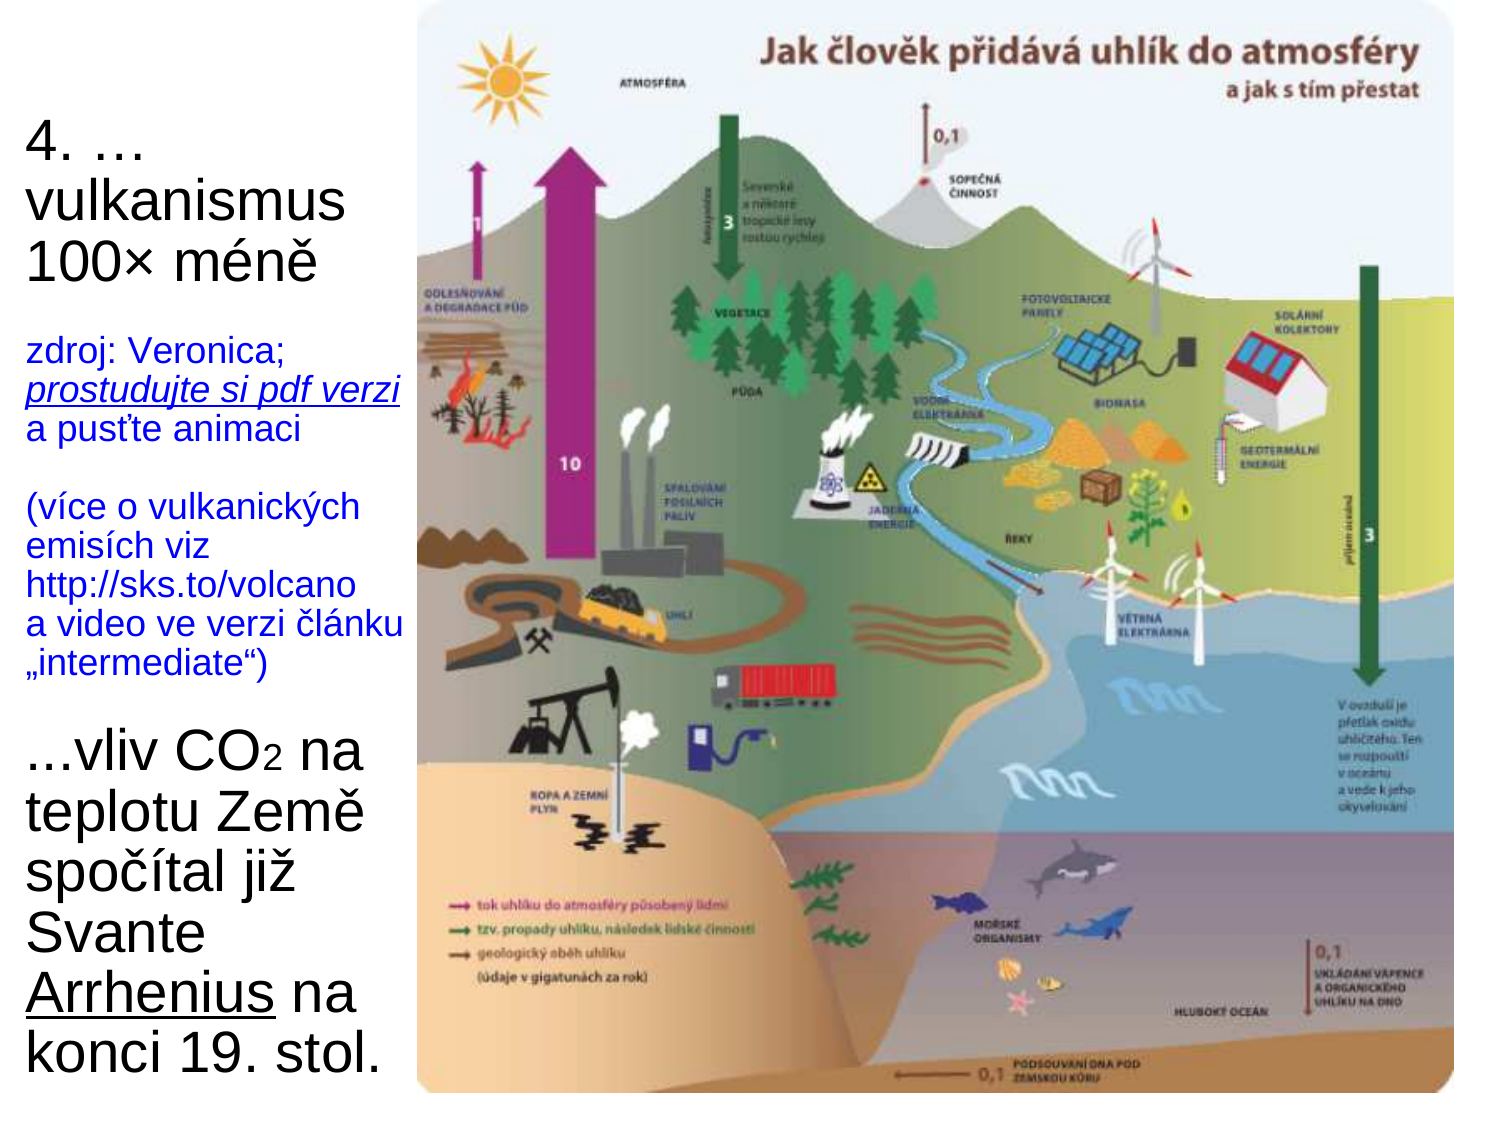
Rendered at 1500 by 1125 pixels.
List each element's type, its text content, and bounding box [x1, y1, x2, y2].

text_box 4. … vulkanismus 100× méně zdroj: Veronica; prostudujte si pdf verzi a pusťte animaci (více o vulkanických emisích viz http://sks.to/volcano a video ve verzi článku „intermediate“) ...vliv CO2 na teplotu Země spočítal již Svante Arrhenius na konci 19. stol. [25, 111, 417, 1086]
picture [417, 0, 1454, 1093]
